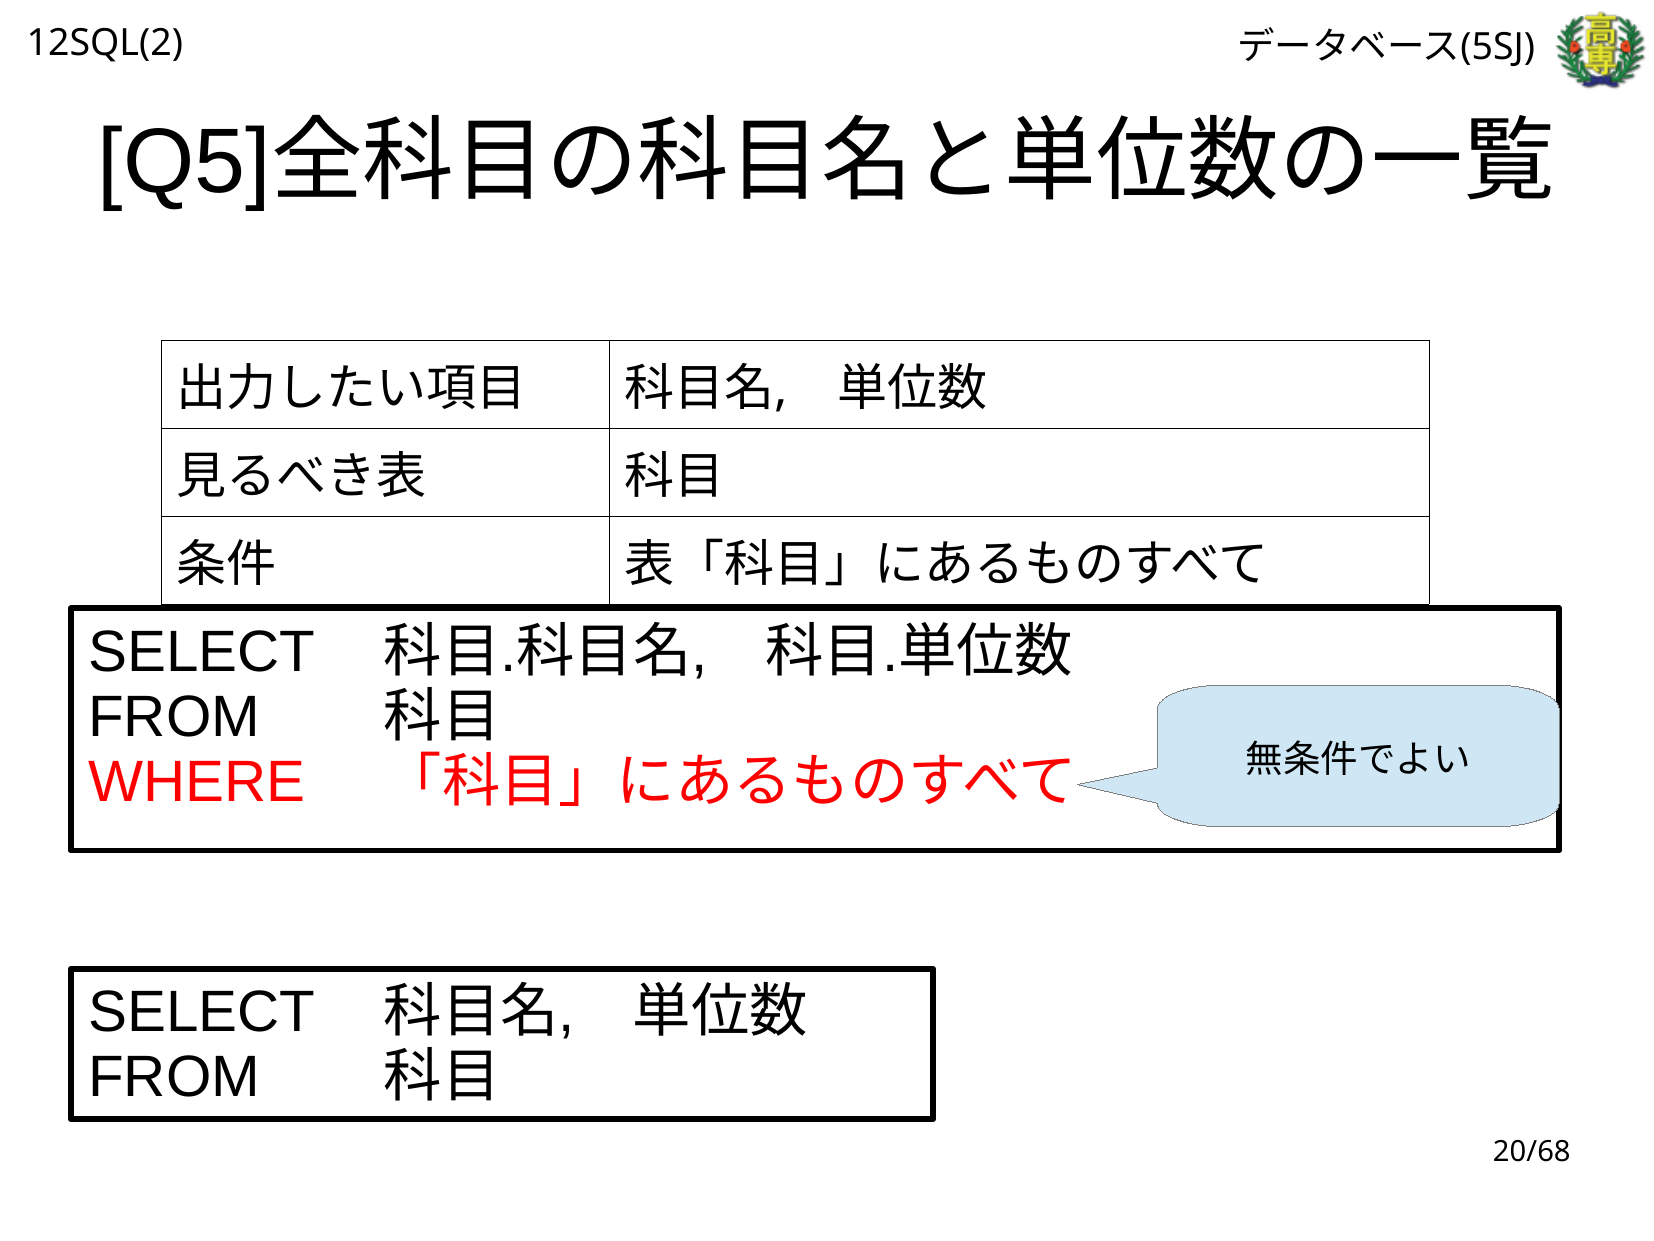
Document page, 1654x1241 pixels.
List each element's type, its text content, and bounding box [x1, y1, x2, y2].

title [Q5]全科目の科目名と単位数の一覧 [82, 49, 1571, 257]
table_header 科目名, 単位数 [610, 341, 1429, 428]
table_cell 表「科目」にあるものすべて [610, 517, 1429, 604]
table_header 出力したい項目 [162, 341, 609, 428]
picture [1553, 2, 1650, 99]
table_cell 条件 [162, 517, 609, 604]
table_cell 見るべき表 [162, 429, 609, 516]
text_box SELECT 科目名, 単位数 FROM 科目 [70, 968, 934, 1120]
table_cell 科目 [610, 429, 1429, 516]
text_box 無条件でよい [1077, 685, 1560, 827]
text_box SELECT 科目.科目名, 科目.単位数 FROM 科目 WHERE 「科目」にあるものすべて [70, 608, 1560, 851]
